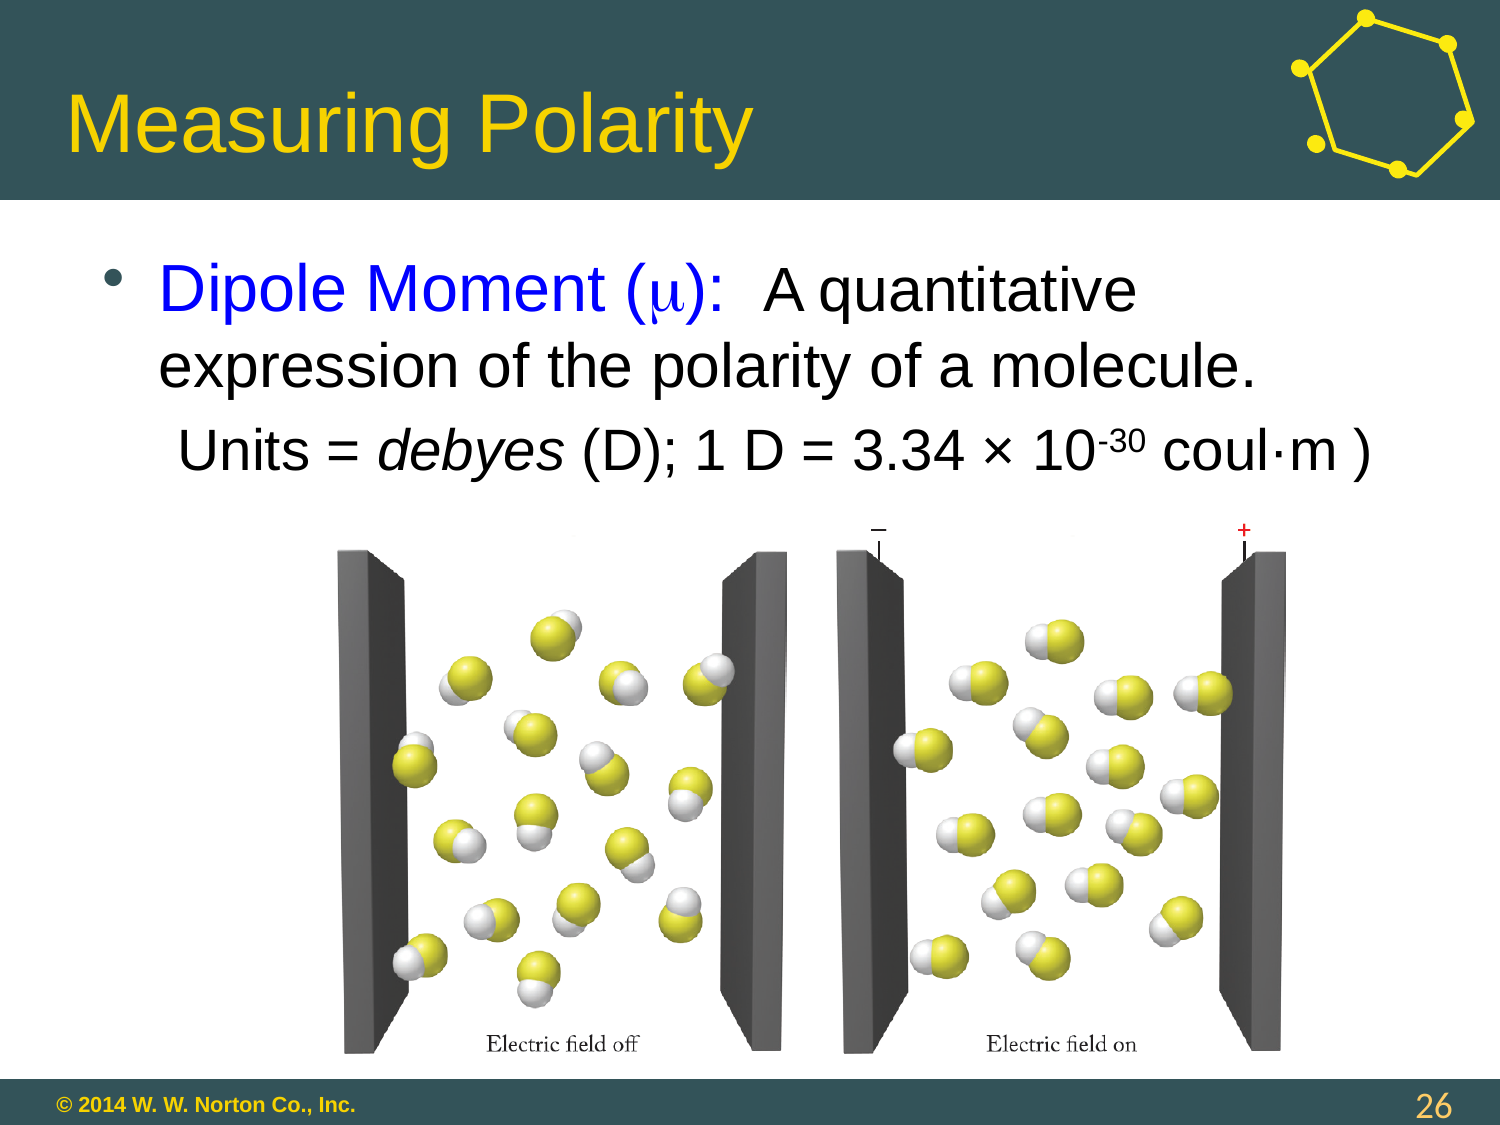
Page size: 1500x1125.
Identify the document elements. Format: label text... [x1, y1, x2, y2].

title Measuring Polarity [50, 24, 1325, 213]
slide_number <number> [1400, 1073, 1475, 1125]
picture [335, 513, 1302, 1061]
list Dipole Moment (): A quantitative expression of the polarity of a molecule. Units = debyes (D); 1 D = 3.34 × 10-30 coul·m ) [87, 237, 1438, 488]
